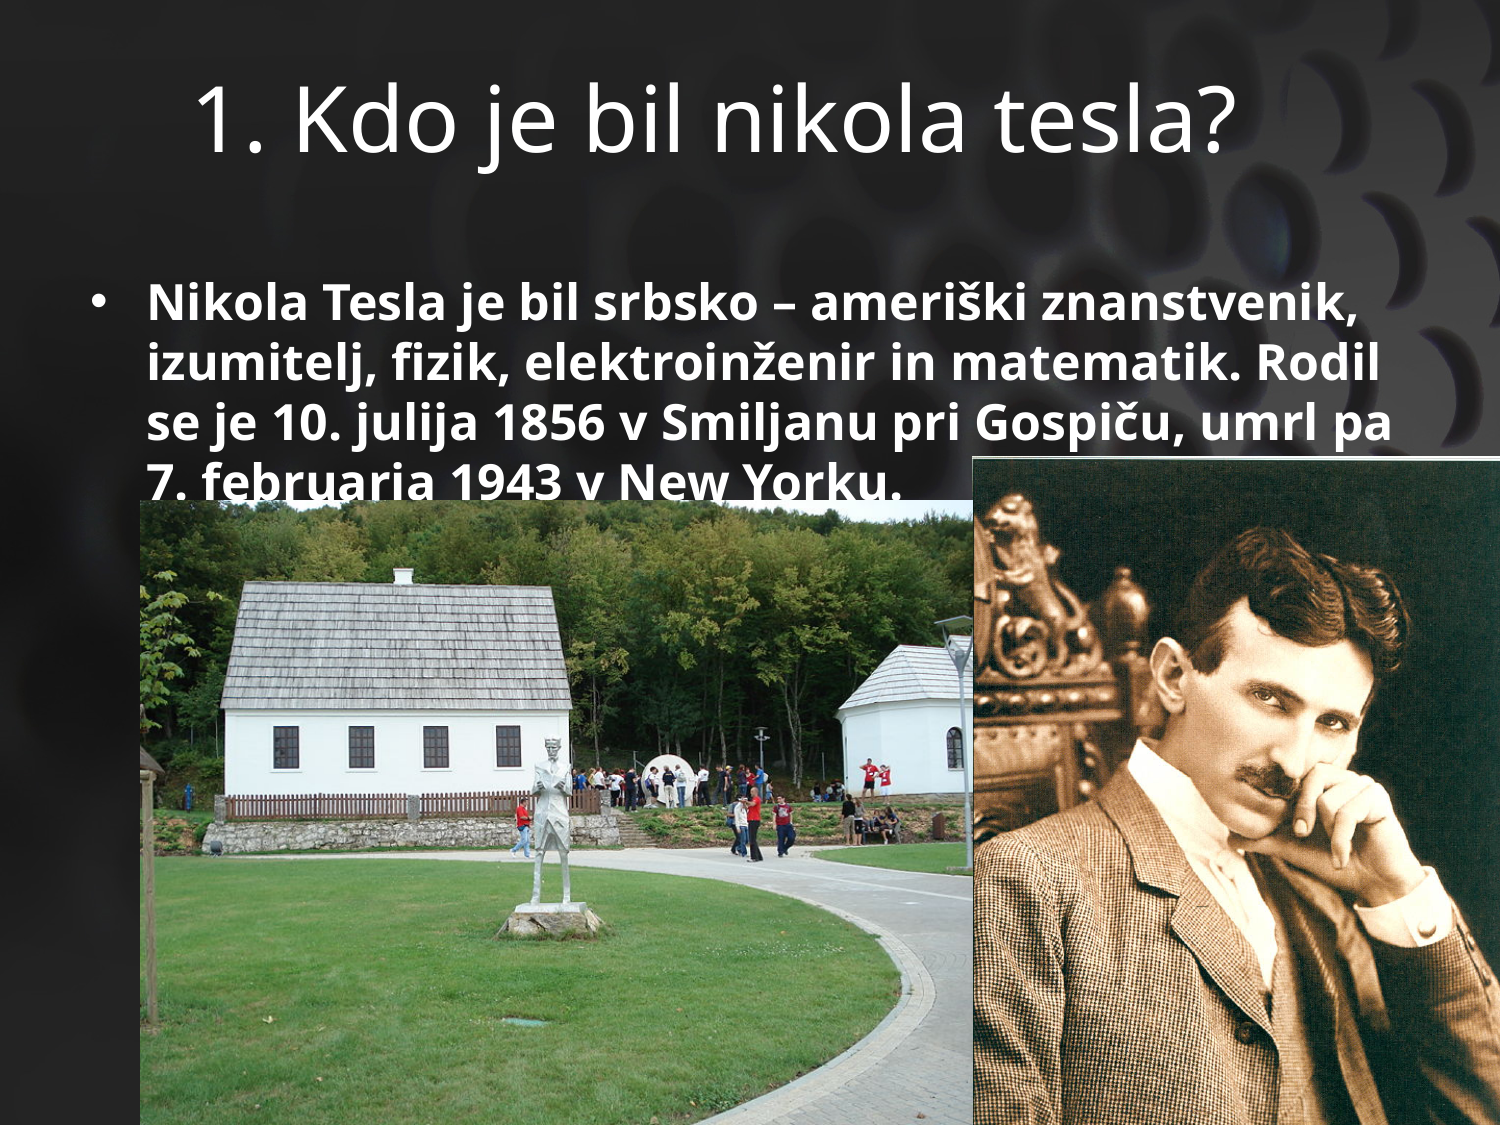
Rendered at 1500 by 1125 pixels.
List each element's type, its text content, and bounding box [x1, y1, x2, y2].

list Nikola Tesla je bil srbsko – ameriški znanstvenik, izumitelj, fizik, elektroinženir in matematik. Rodil se je 10. julija 1856 v Smiljanu pri Gospiču, umrl pa 7. februarja 1943 v New Yorku. [75, 262, 1425, 1005]
title 1. Kdo je bil nikola tesla? [0, 0, 1465, 233]
picture [0, 0, 1500, 1125]
